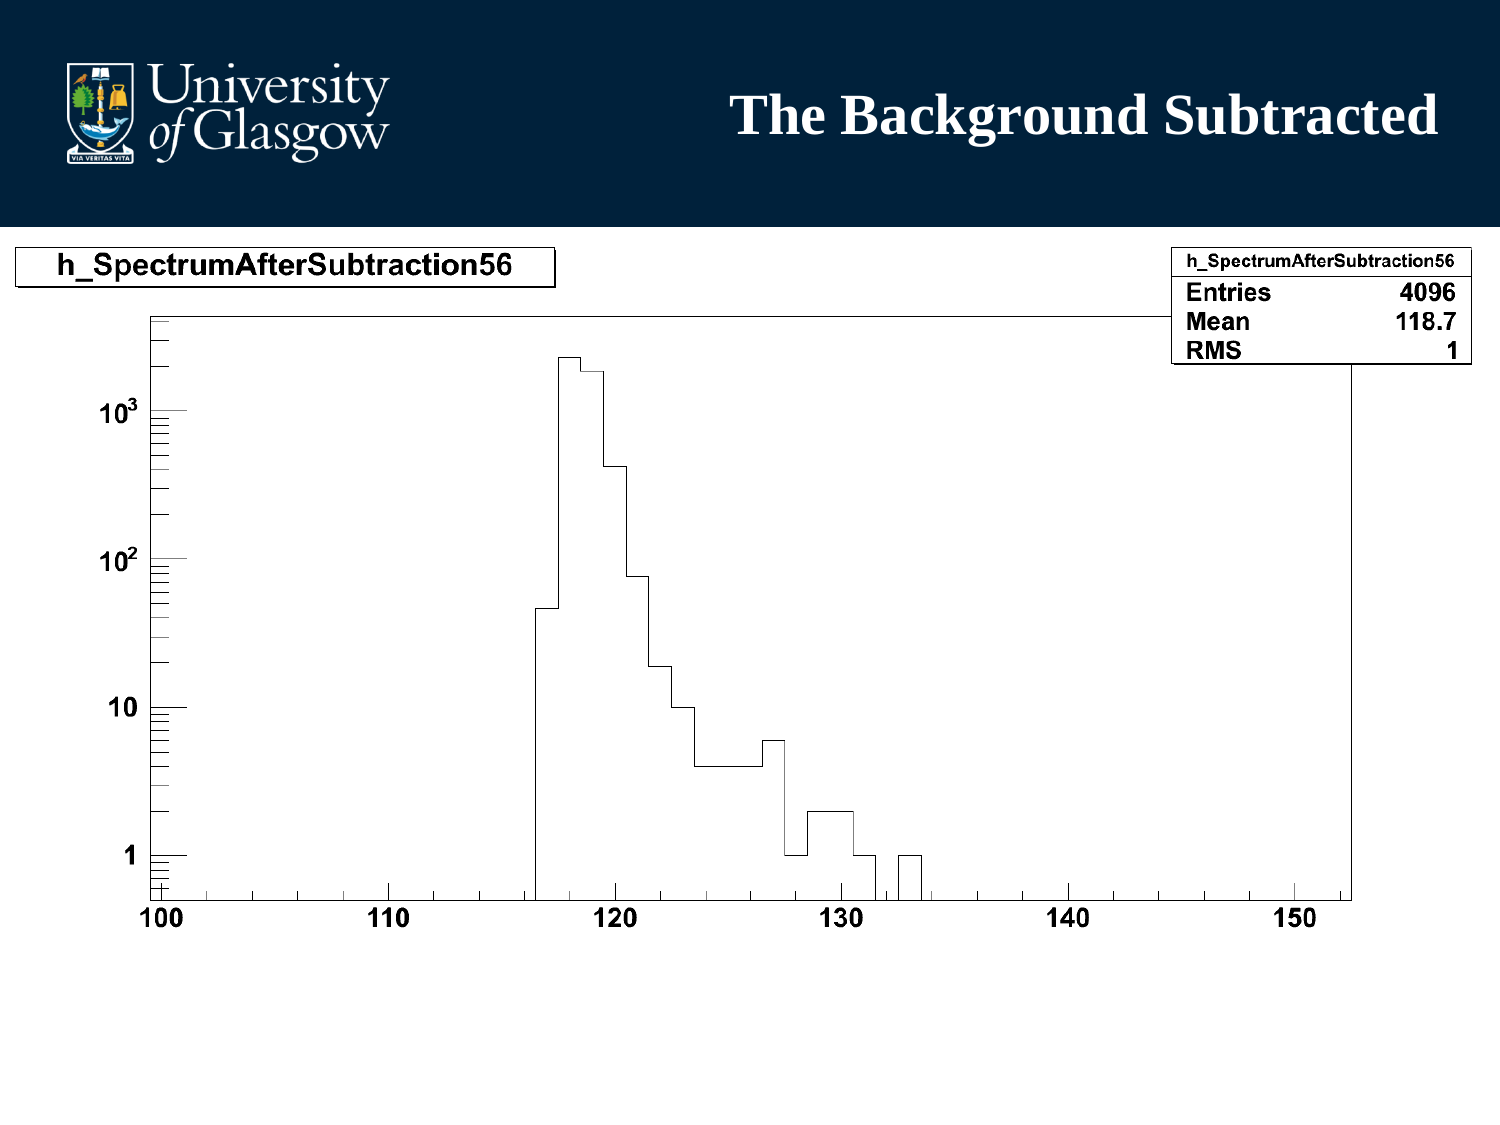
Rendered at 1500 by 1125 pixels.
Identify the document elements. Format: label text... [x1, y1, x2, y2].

picture [0, 243, 1500, 973]
title The Background Subtracted [714, 54, 1464, 168]
